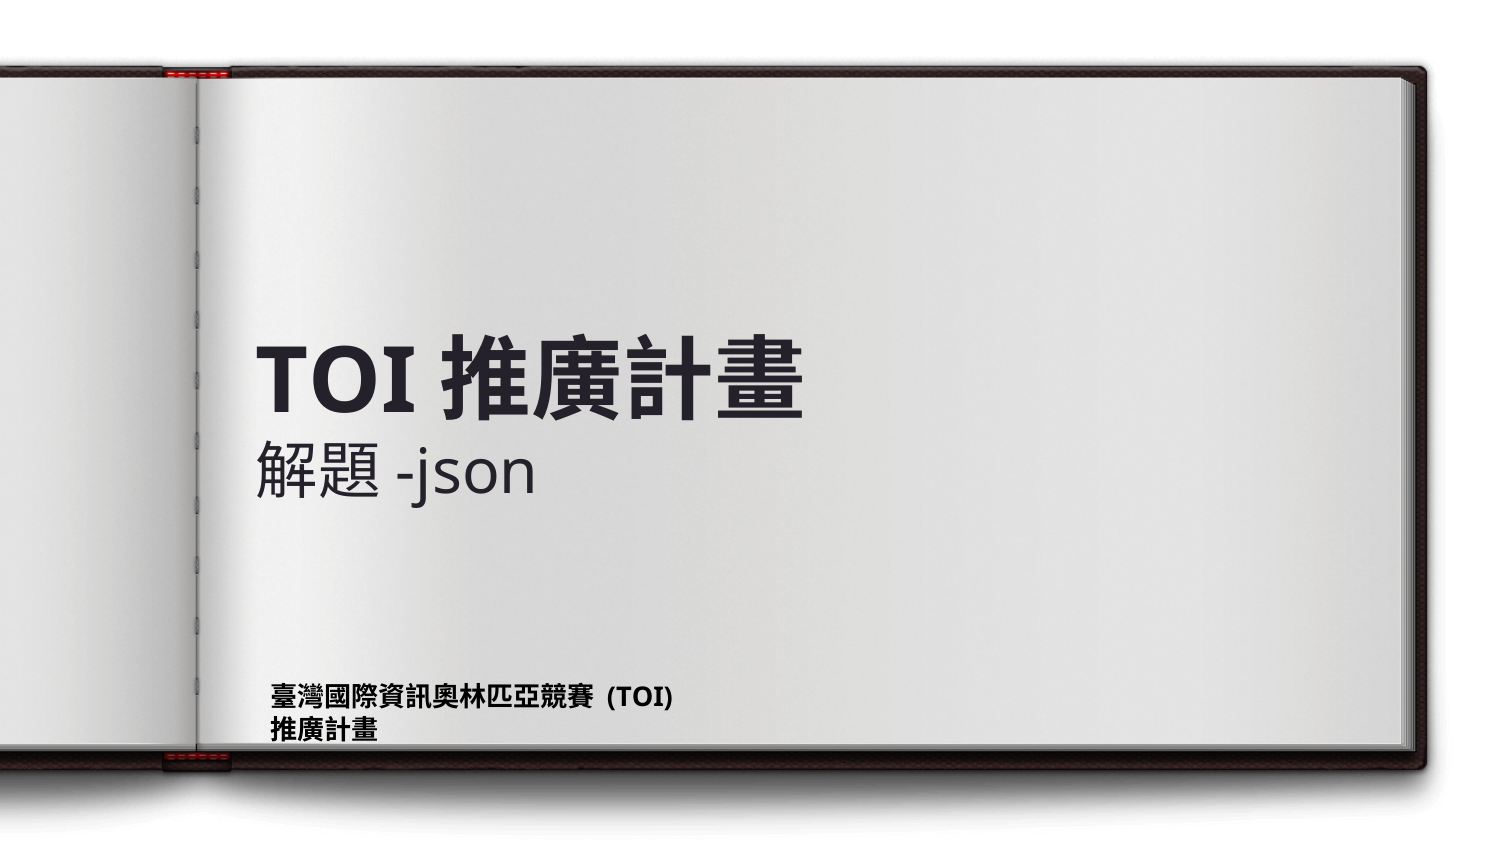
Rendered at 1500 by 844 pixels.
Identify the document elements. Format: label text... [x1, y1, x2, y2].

text_box TOI推廣計畫 解題-json [240, 262, 894, 565]
